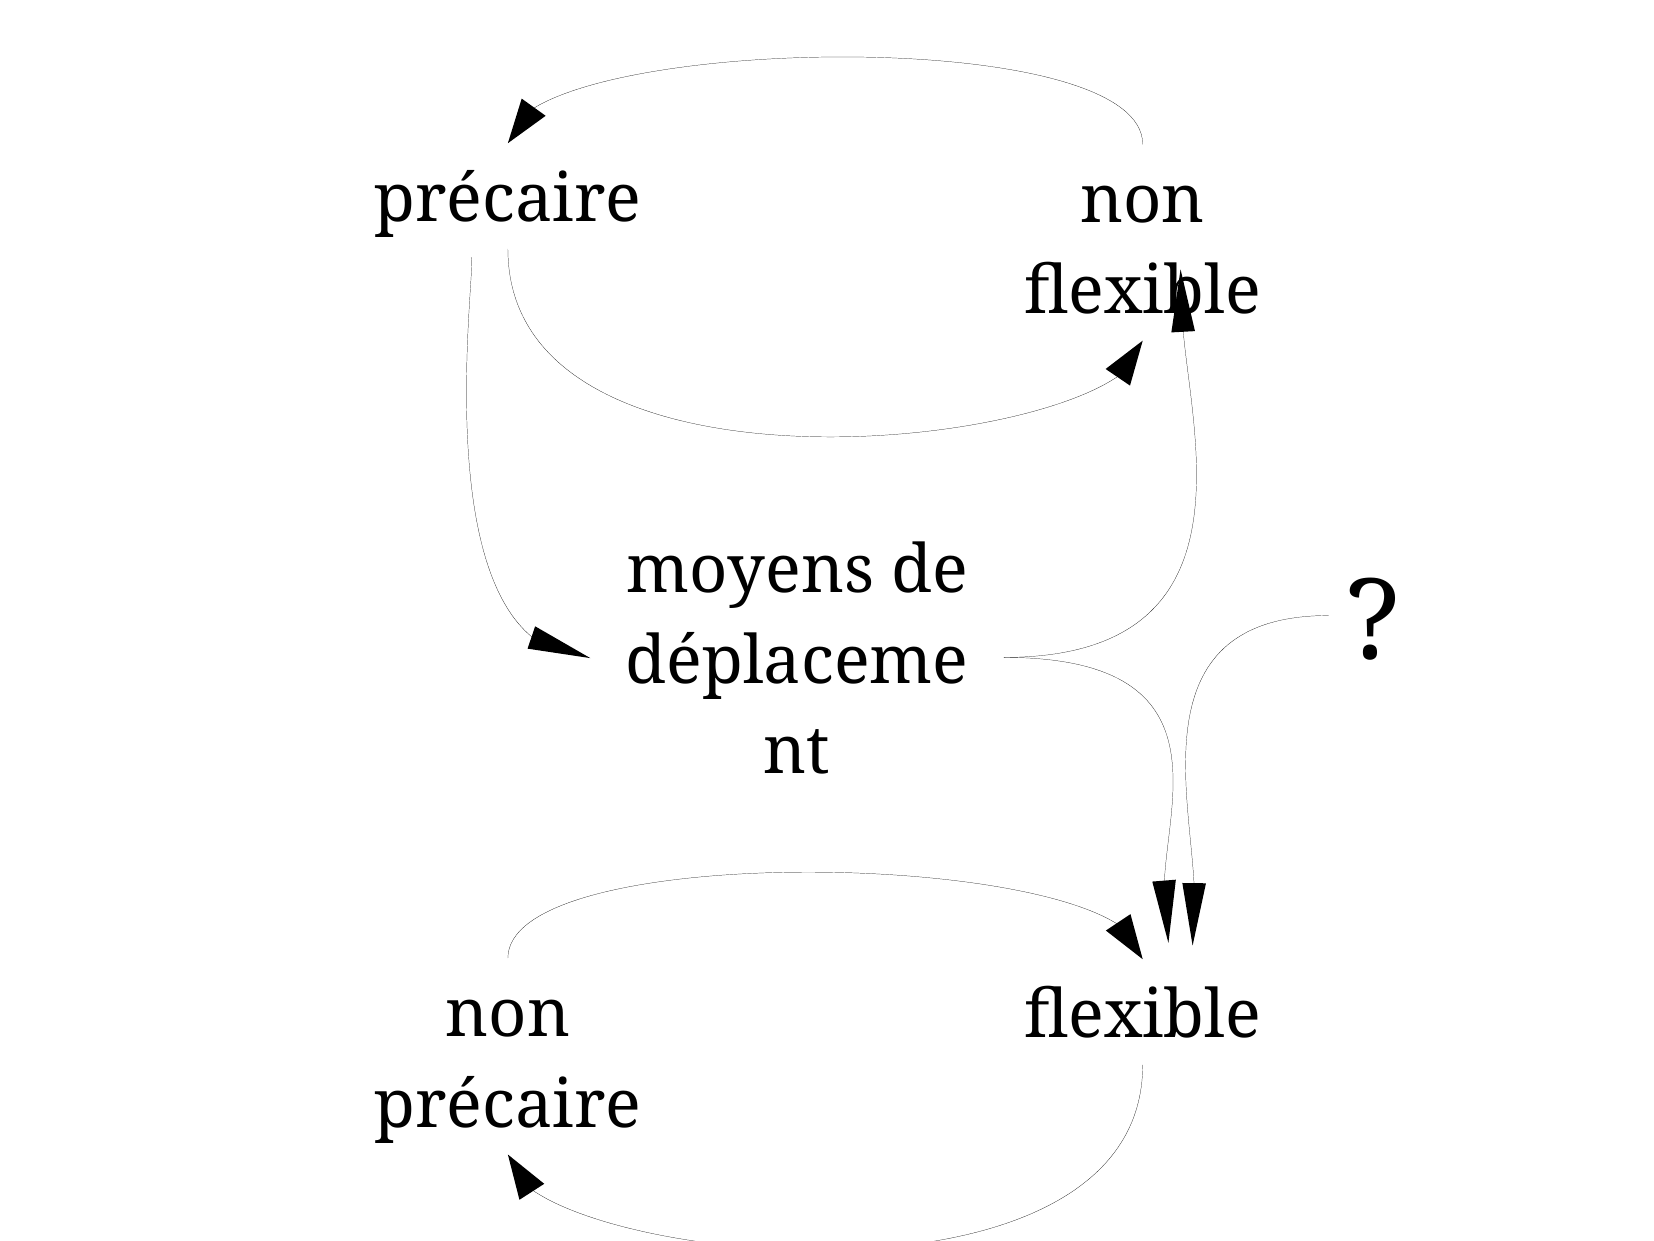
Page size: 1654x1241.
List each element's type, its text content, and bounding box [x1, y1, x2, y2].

text_box ? [1328, 531, 1418, 699]
text_box non flexible [953, 144, 1332, 250]
text_box moyens de déplacement [590, 513, 1004, 709]
text_box non précaire [301, 958, 715, 1063]
text_box flexible [980, 959, 1306, 1065]
text_box précaire [301, 143, 715, 249]
